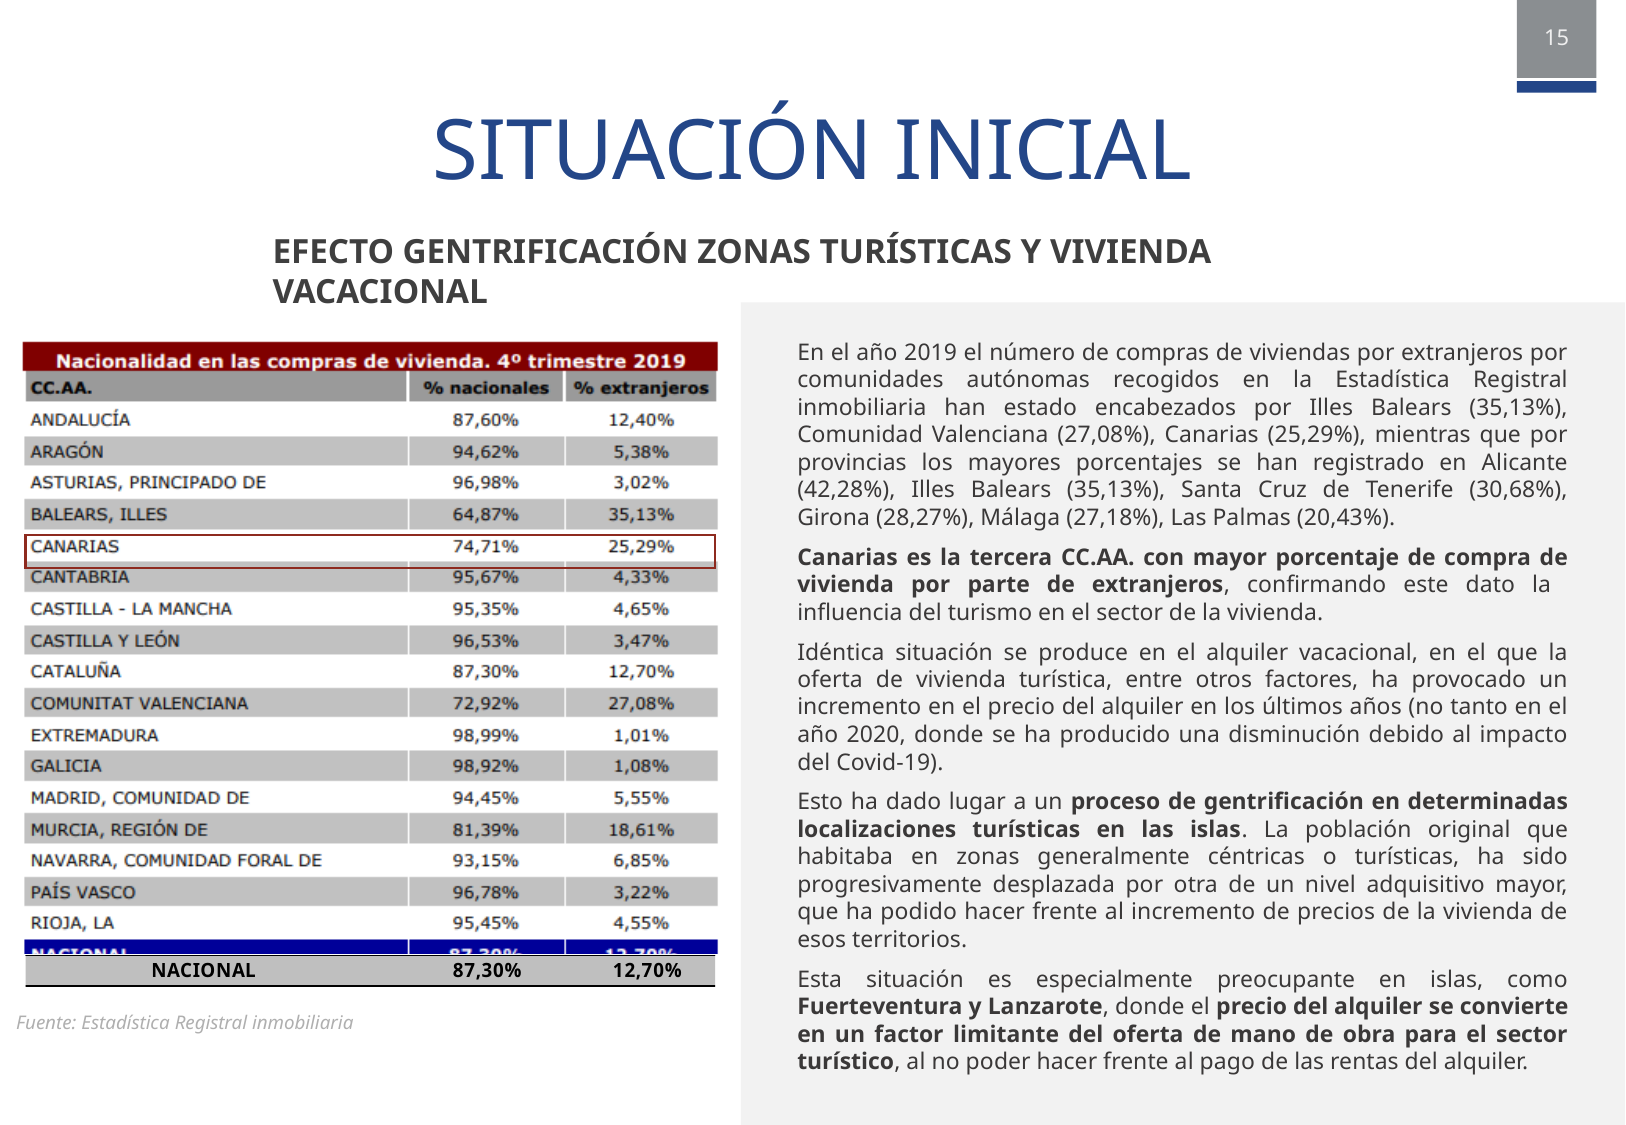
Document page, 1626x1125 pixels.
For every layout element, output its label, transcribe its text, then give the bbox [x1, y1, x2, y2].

text_box Fuente: Estadística Registral inmobiliaria [1, 1003, 735, 1041]
picture [9, 330, 729, 990]
text_box En el año 2019 el número de compras de viviendas por extranjeros por comunidades autónomas recogidos en la Estadística Registral inmobiliaria han estado encabezados por Illes Balears (35,13%), Comunidad Valenciana (27,08%), Canarias (25,29%), mientras que por provincias los mayores porcentajes se han registrado en Alicante (42,28%), Illes Balears (35,13%), Santa Cruz de Tenerife (30,68%), Girona (28,27%), Málaga (27,18%), Las Palmas (20,43%). Canarias es la tercera CC.AA. con mayor porcentaje de compra de vivienda por parte de extranjeros, confirmando este dato la influencia del turismo en el sector de la vivienda. Idéntica situación se produce en el alquiler vacacional, en el que la oferta de vivienda turística, entre otros factores, ha provocado un incremento en el precio del alquiler en los últimos años (no tanto en el año 2020, donde se ha producido una disminución debido al impacto del Covid-19). Esto ha dado lugar a un proceso de gentrificación en determinadas localizaciones turísticas en las islas. La población original que habitaba en zonas generalmente céntricas o turísticas, ha sido progresivamente desplazada por otra de un nivel adquisitivo mayor, que ha podido hacer frente al incremento de precios de la vivienda de esos territorios. Esta situación es especialmente preocupante en islas, como Fuerteventura y Lanzarote, donde el precio del alquiler se convierte en un factor limitante del oferta de mano de obra para el sector turístico, al no poder hacer frente al pago de las rentas del alquiler. [782, 330, 1584, 1117]
list SITUACIÓN INICIAL [142, 110, 1483, 194]
text_box [740, 302, 1625, 1125]
text_box EFECTO GENTRIFICACIÓN ZONAS TURÍSTICAS Y VIVIENDA VACACIONAL [272, 230, 1353, 311]
